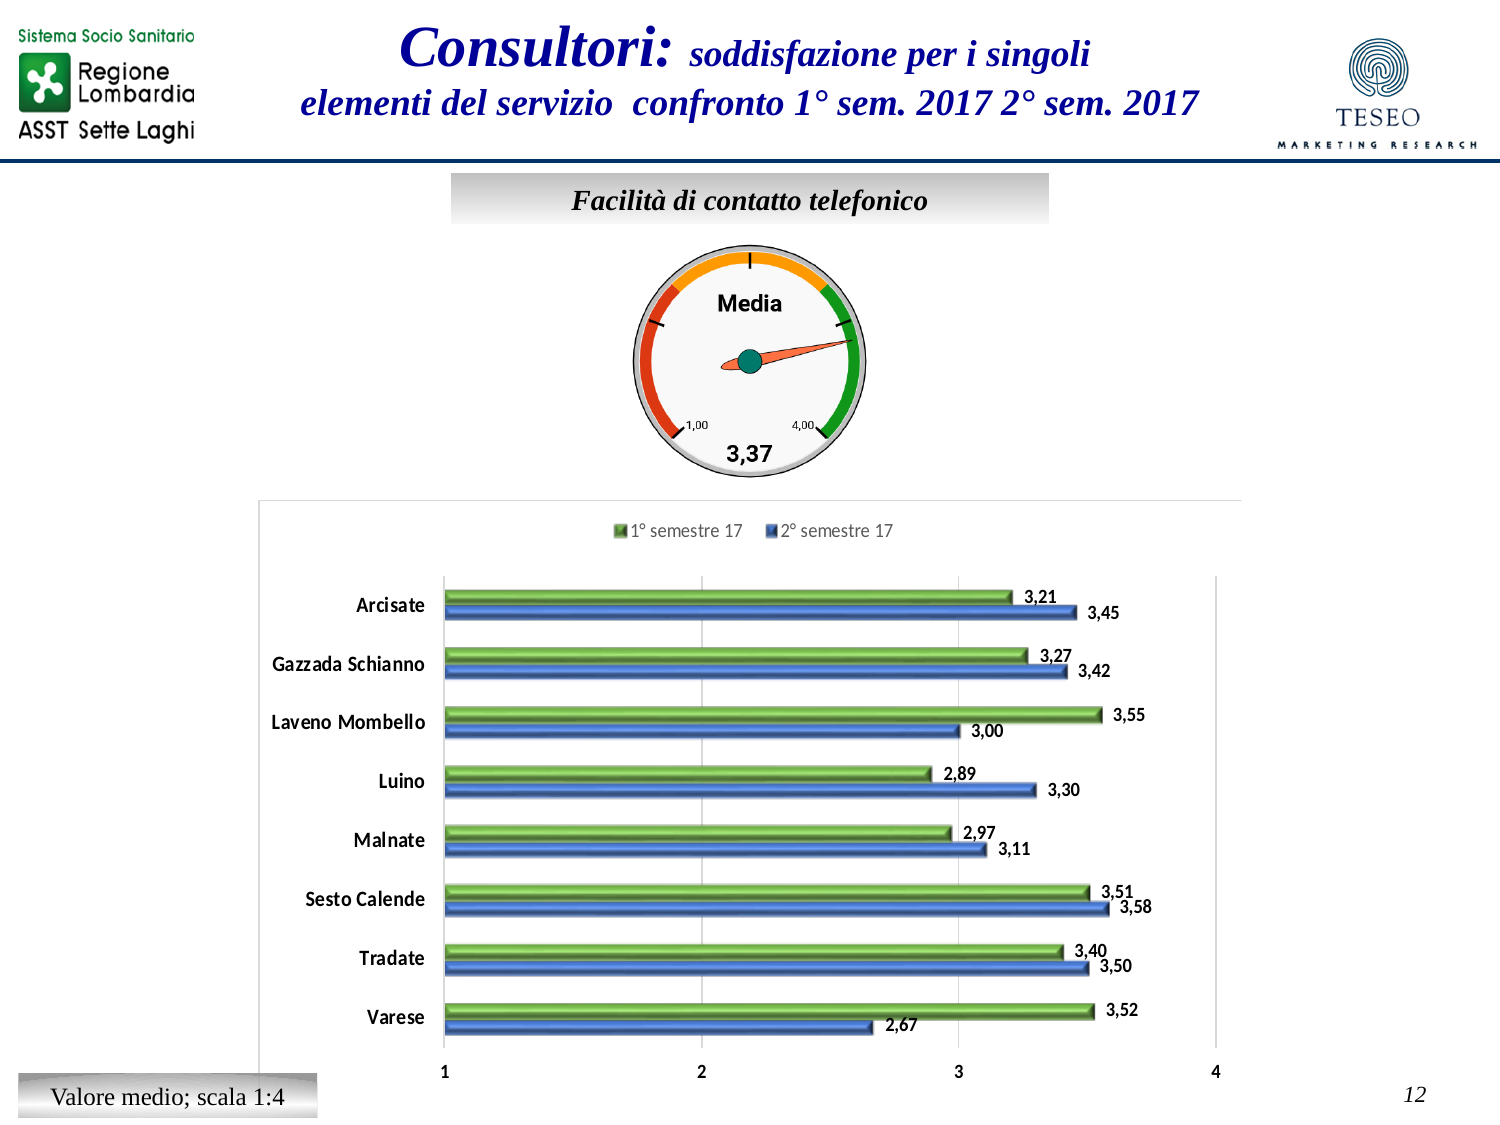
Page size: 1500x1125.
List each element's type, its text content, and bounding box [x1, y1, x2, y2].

picture [618, 230, 882, 497]
text_box Consultori: soddisfazione per i singoli elementi del servizio confronto 1° sem. 2017 2° sem. 2017 [206, 25, 1294, 151]
picture [258, 499, 1242, 1098]
text_box Valore medio; scala 1:4 [18, 1073, 318, 1118]
picture [1294, 30, 1481, 149]
text_box Facilità di contatto telefonico [451, 173, 1049, 224]
picture [19, 26, 194, 148]
